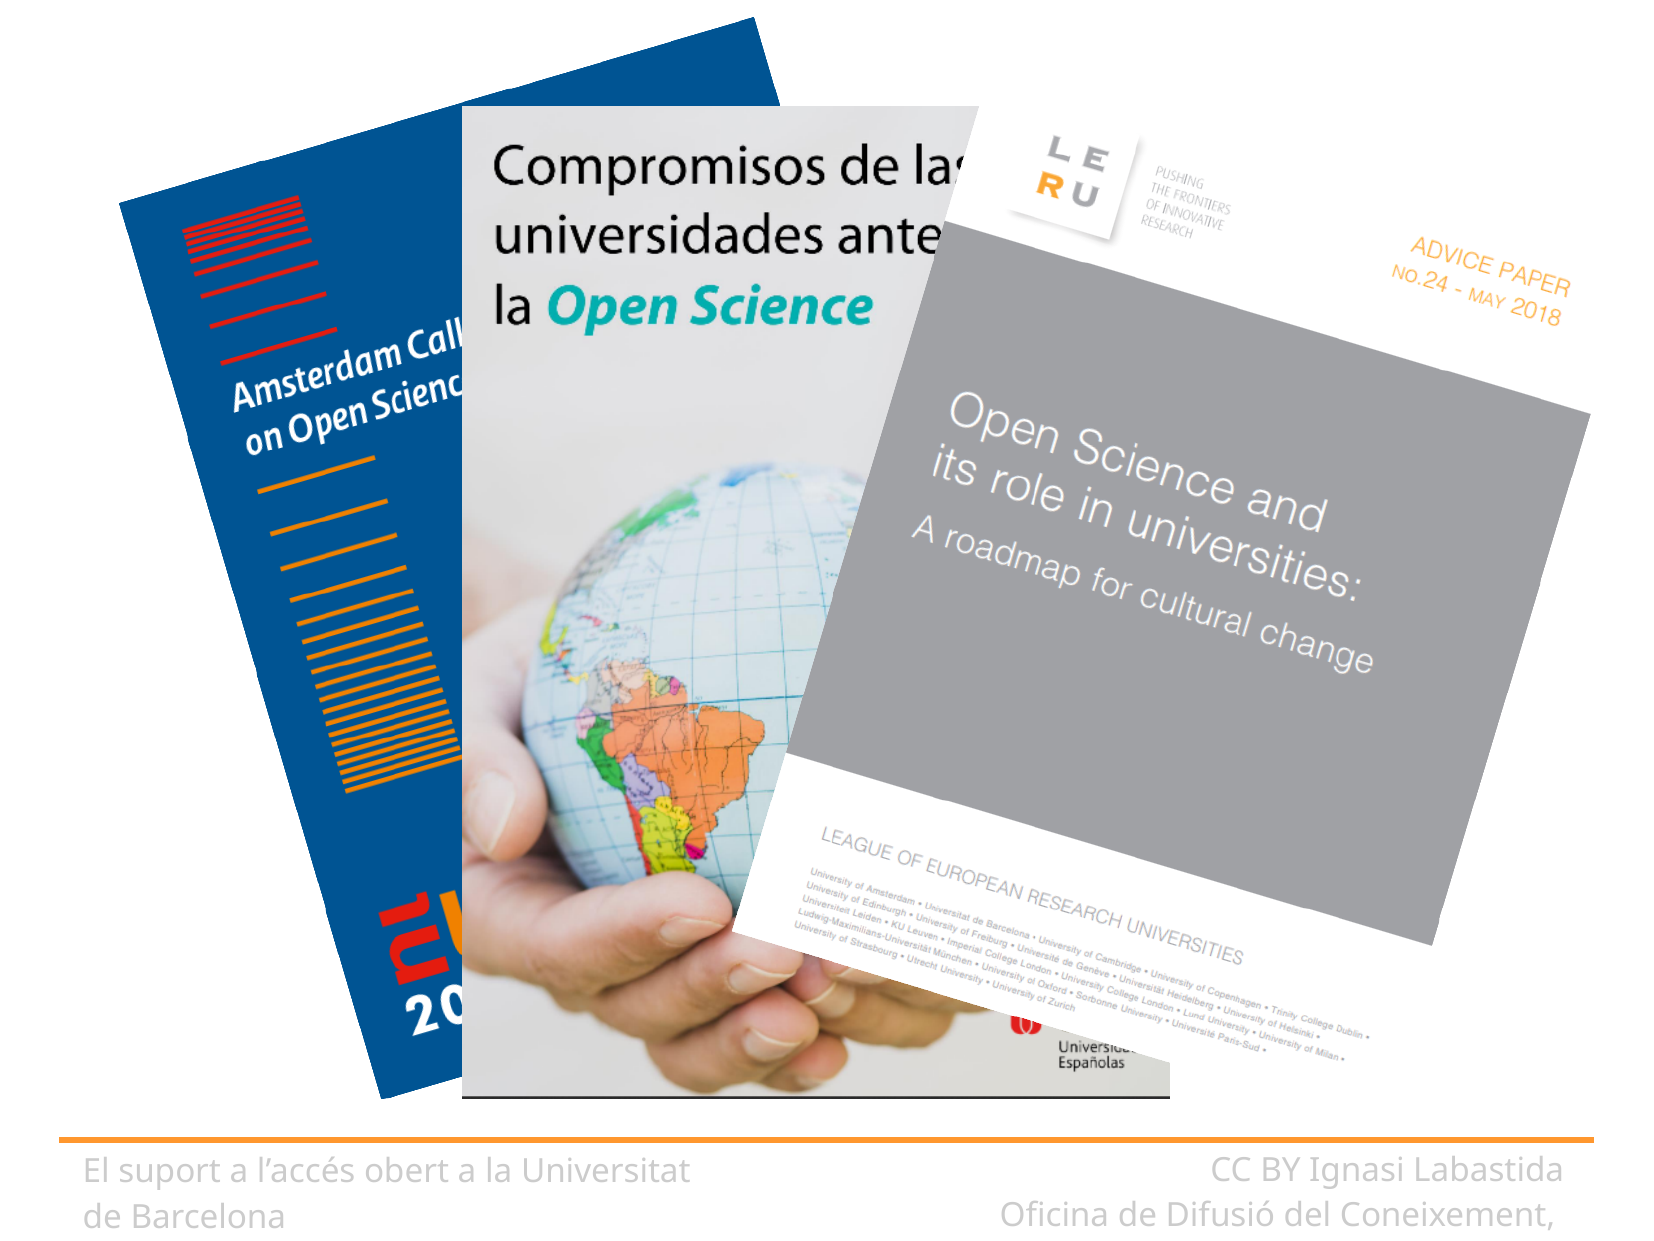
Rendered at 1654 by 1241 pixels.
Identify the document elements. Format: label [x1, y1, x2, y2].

picture [118, 16, 1642, 1124]
